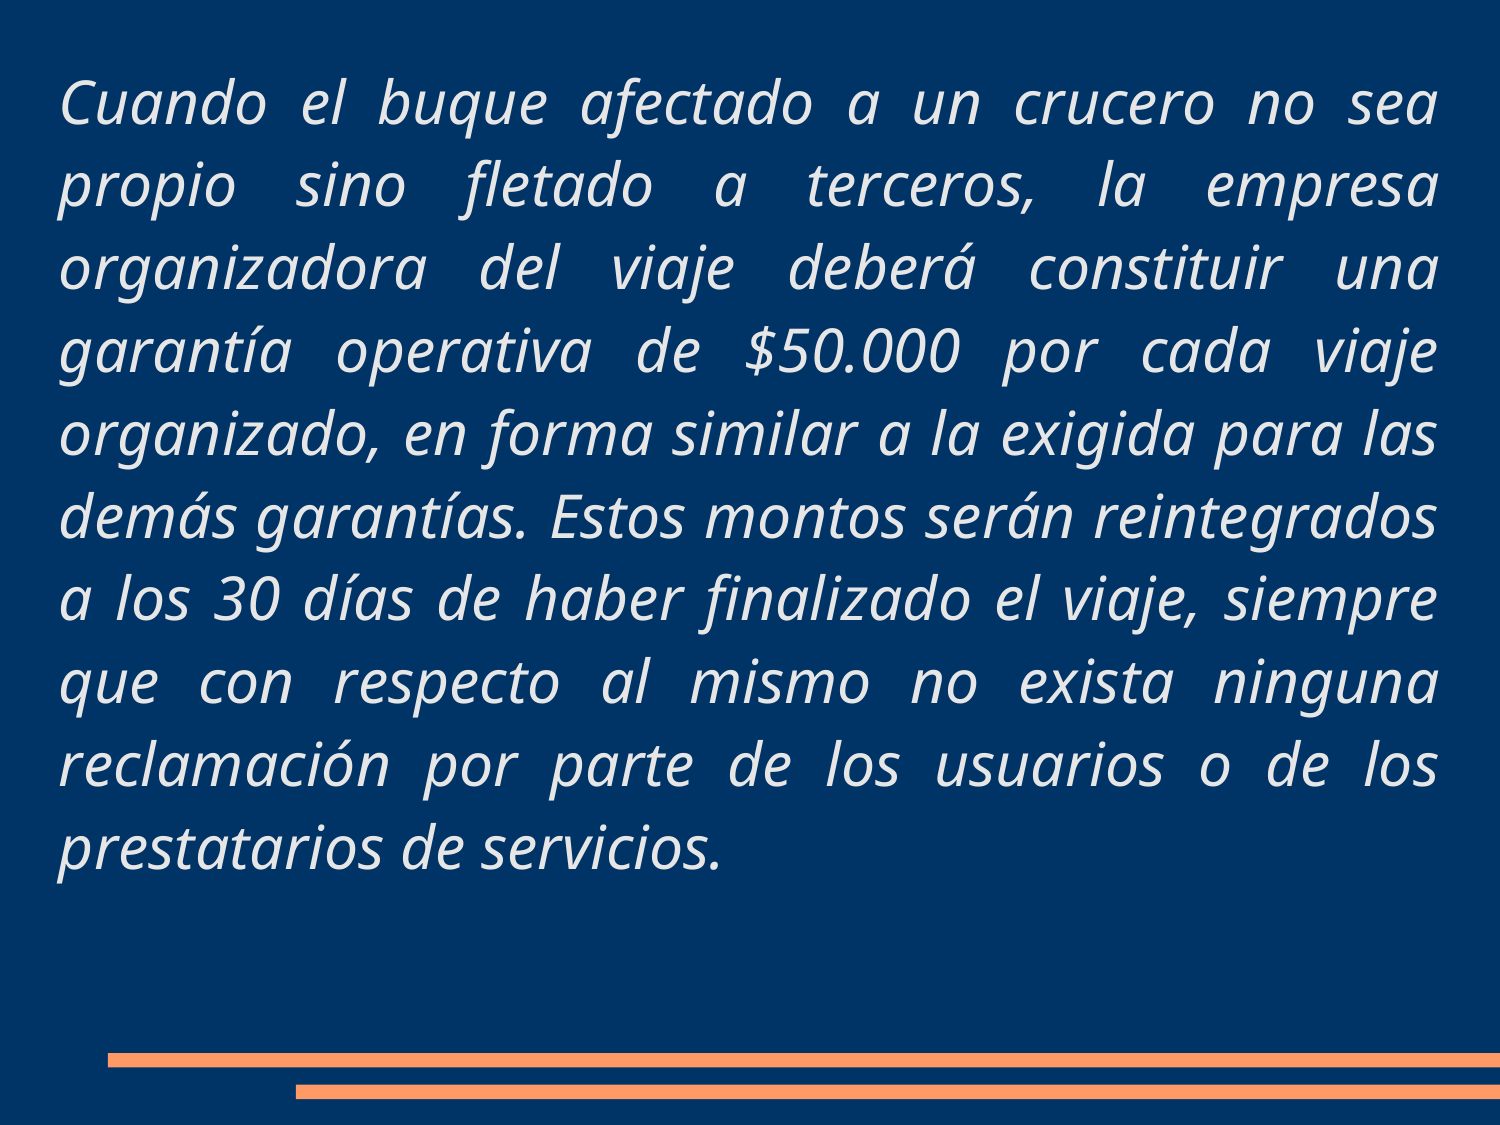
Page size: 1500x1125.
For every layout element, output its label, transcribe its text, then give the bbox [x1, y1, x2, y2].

list Cuando el buque afectado a un crucero no sea propio sino fletado a terceros, la empresa organizadora del viaje deberá constituir una garantía operativa de $50.000 por cada viaje organizado, en forma similar a la exigida para las demás garantías. Estos montos serán reintegrados a los 30 días de haber finalizado el viaje, siempre que con respecto al mismo no exista ninguna reclamación por parte de los usuarios o de los prestatarios de servicios. [59, 59, 1441, 1048]
